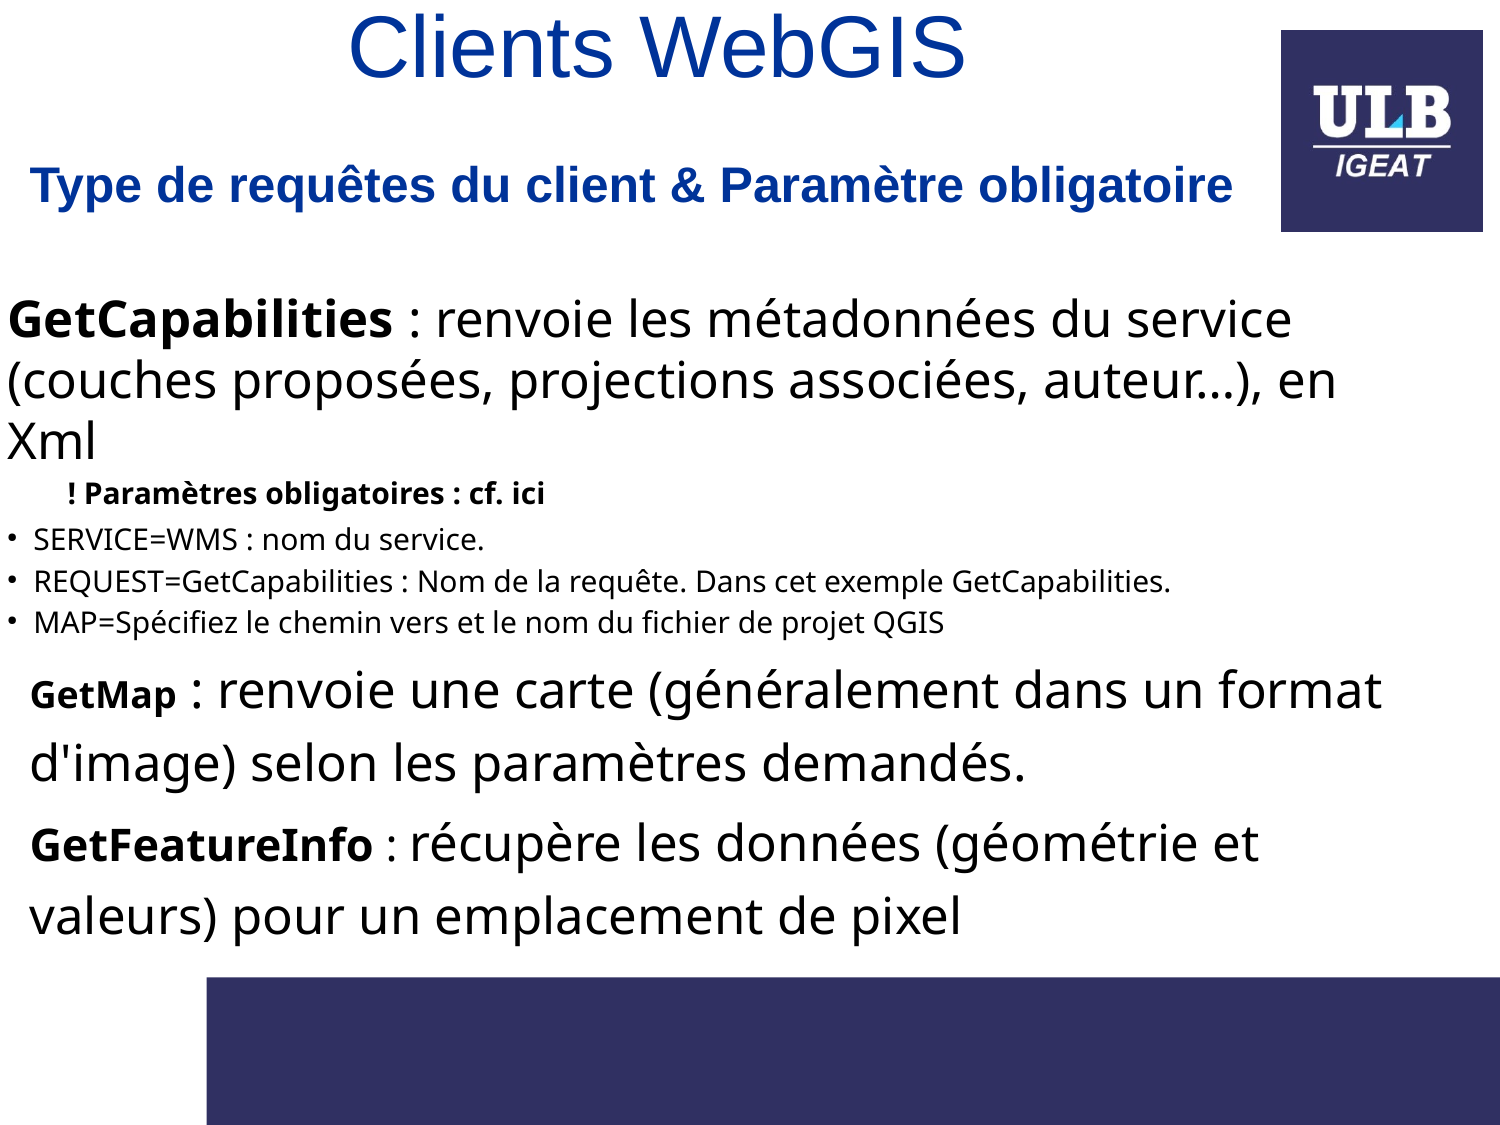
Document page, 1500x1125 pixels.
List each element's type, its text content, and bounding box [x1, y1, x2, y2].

list Type de requêtes du client & Paramètre obligatoire GetCapabilities : renvoie les métadonnées du service (couches proposées, projections associées, auteur…), en Xml ! Paramètres obligatoires : cf. ici SERVICE=WMS : nom du service. REQUEST=GetCapabilities : Nom de la requête. Dans cet exemple GetCapabilities. MAP=Spécifiez le chemin vers et le nom du fichier de projet QGIS GetMap : renvoie une carte (généralement dans un format d'image) selon les paramètres demandés. GetFeatureInfo : récupère les données (géométrie et valeurs) pour un emplacement de pixel [7, 152, 1430, 957]
text_box Clients WebGIS [74, 0, 1242, 97]
picture [1281, 30, 1483, 232]
